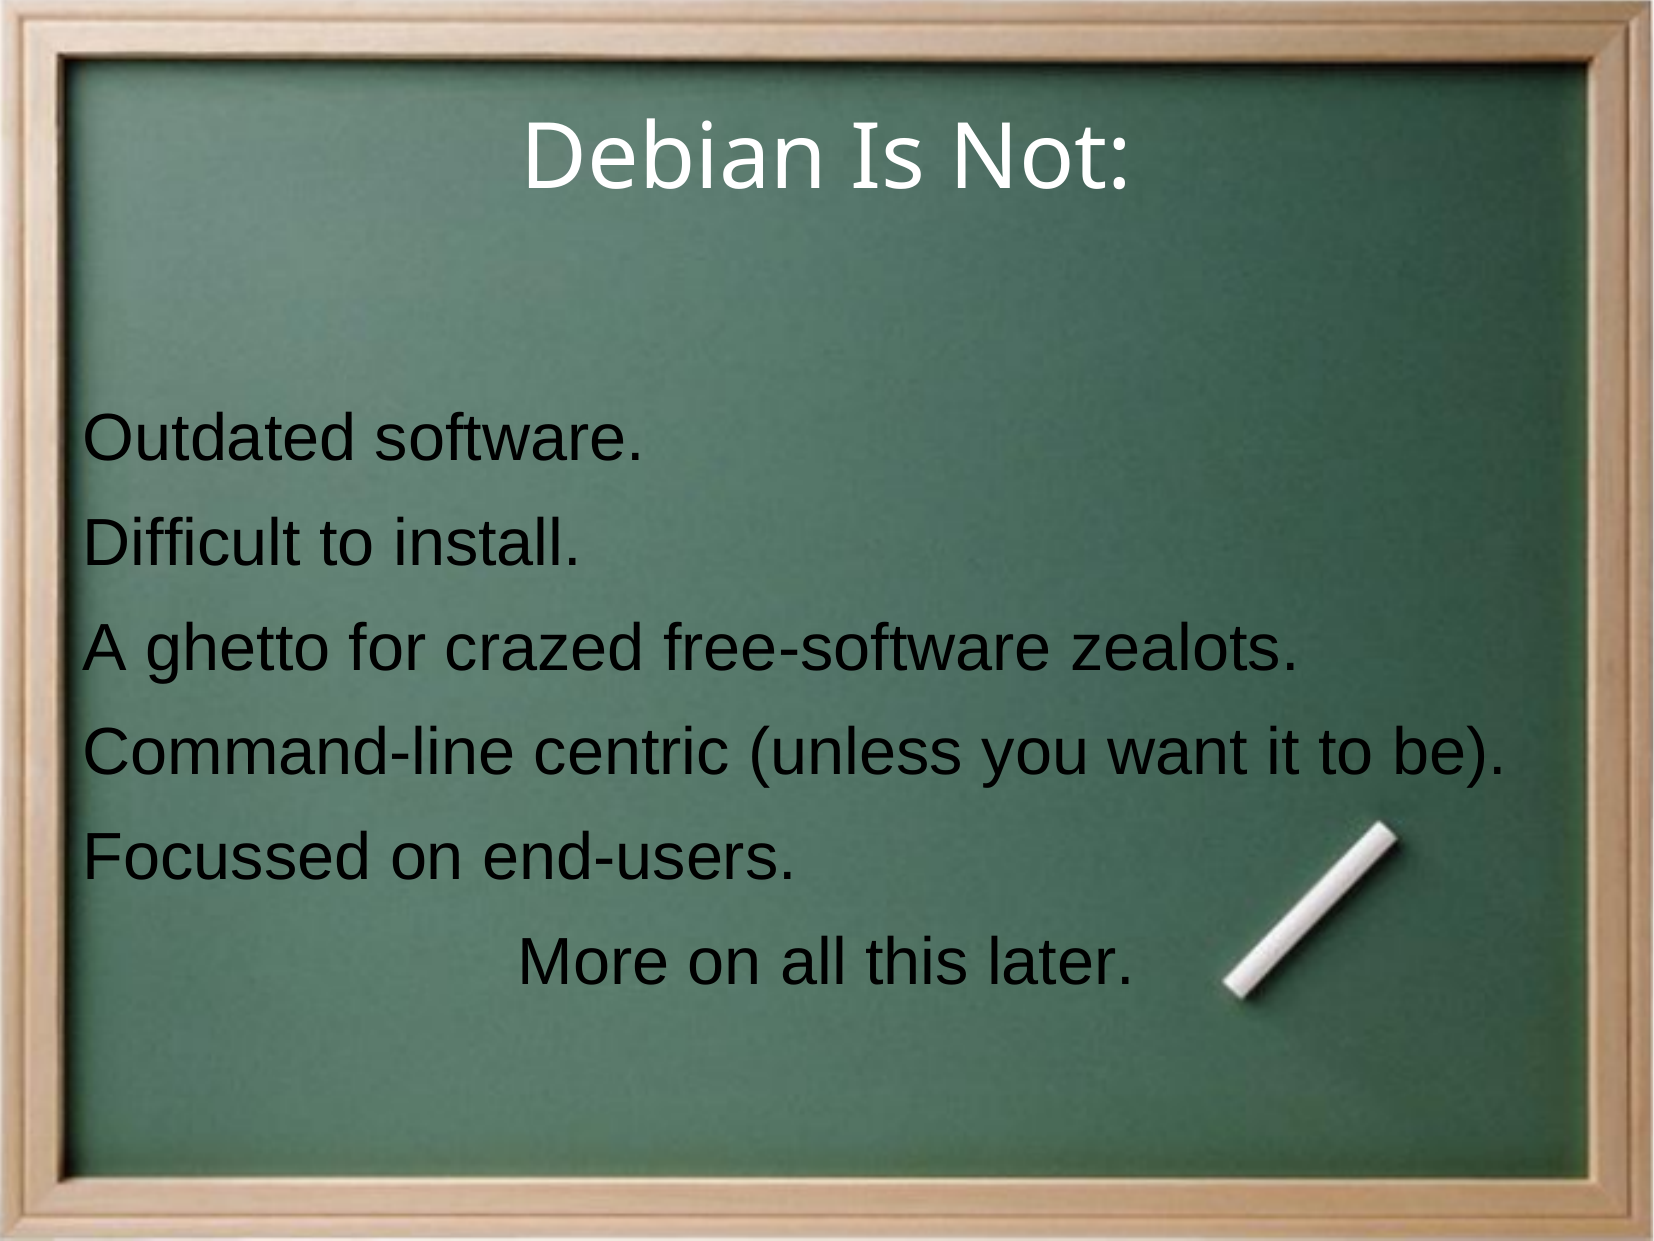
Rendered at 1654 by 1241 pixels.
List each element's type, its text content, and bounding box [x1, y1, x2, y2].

picture [0, 0, 1654, 1241]
subtitle Outdated software. Difficult to install. A ghetto for crazed free-software zealots. Command-line centric (unless you want it to be). Focussed on end-users. More on all this later. [82, 297, 1571, 1102]
title Debian Is Not: [82, 56, 1571, 250]
